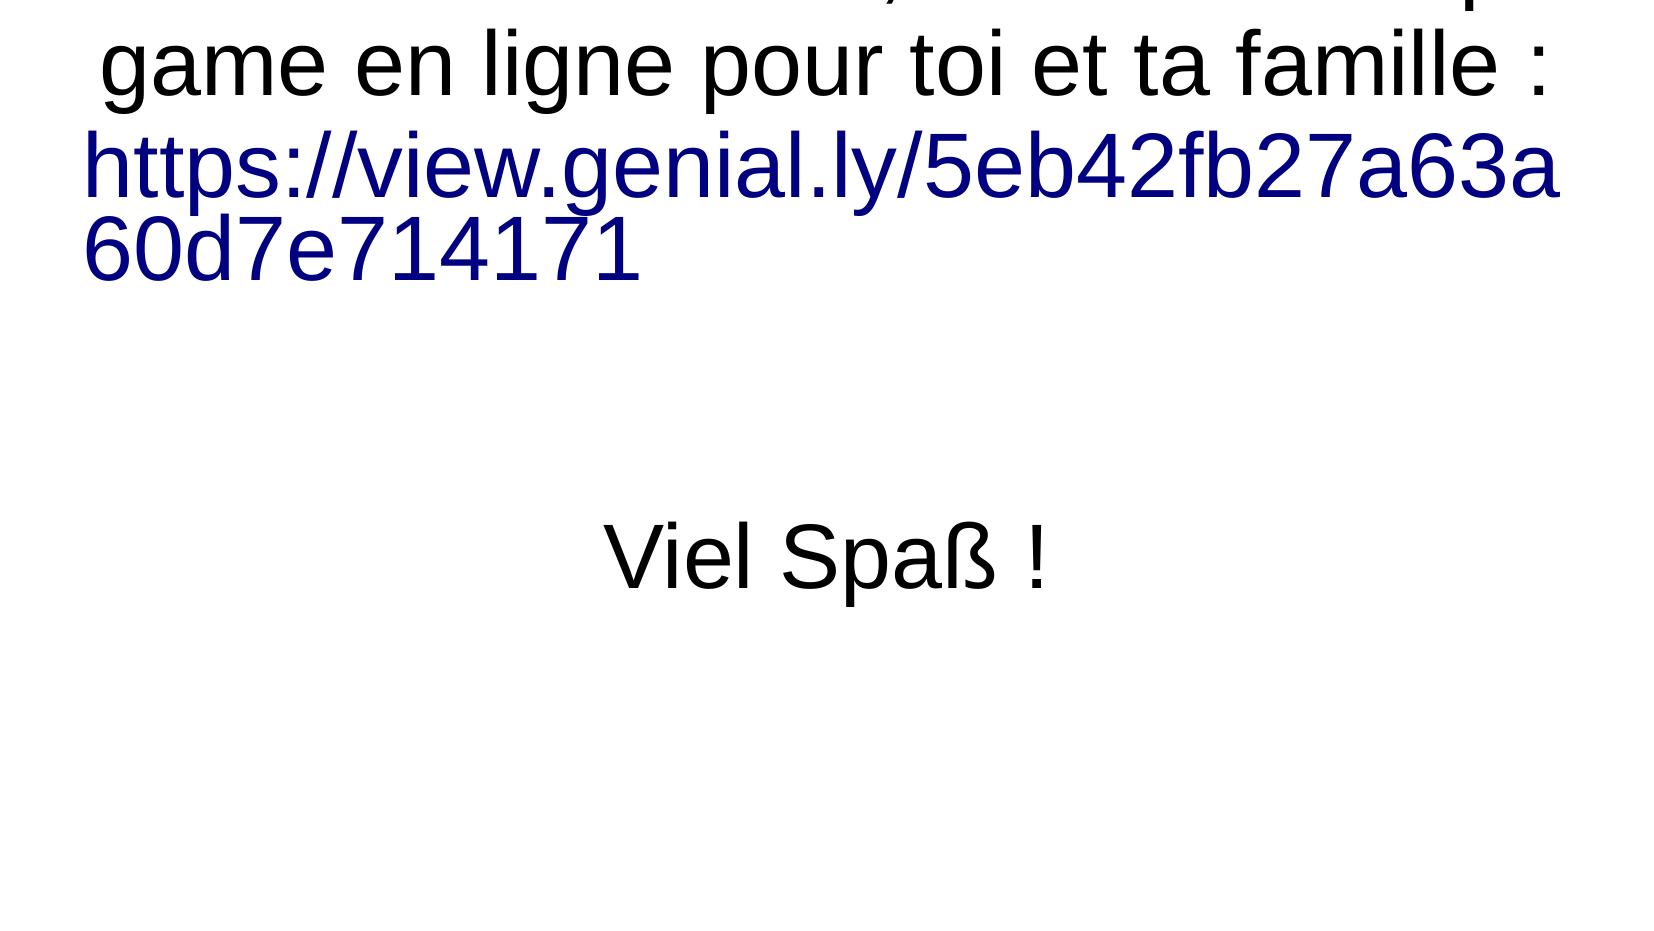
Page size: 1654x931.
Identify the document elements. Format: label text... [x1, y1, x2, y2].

title Enfin , en plus des 5 vidéos à visionner dans la rubrique ALLEMAND du site, voici un escape game en ligne pour toi et ta famille : https://view.genial.ly/5eb42fb27a63a60d7e714171 Viel Spaß ! [82, 0, 1571, 525]
